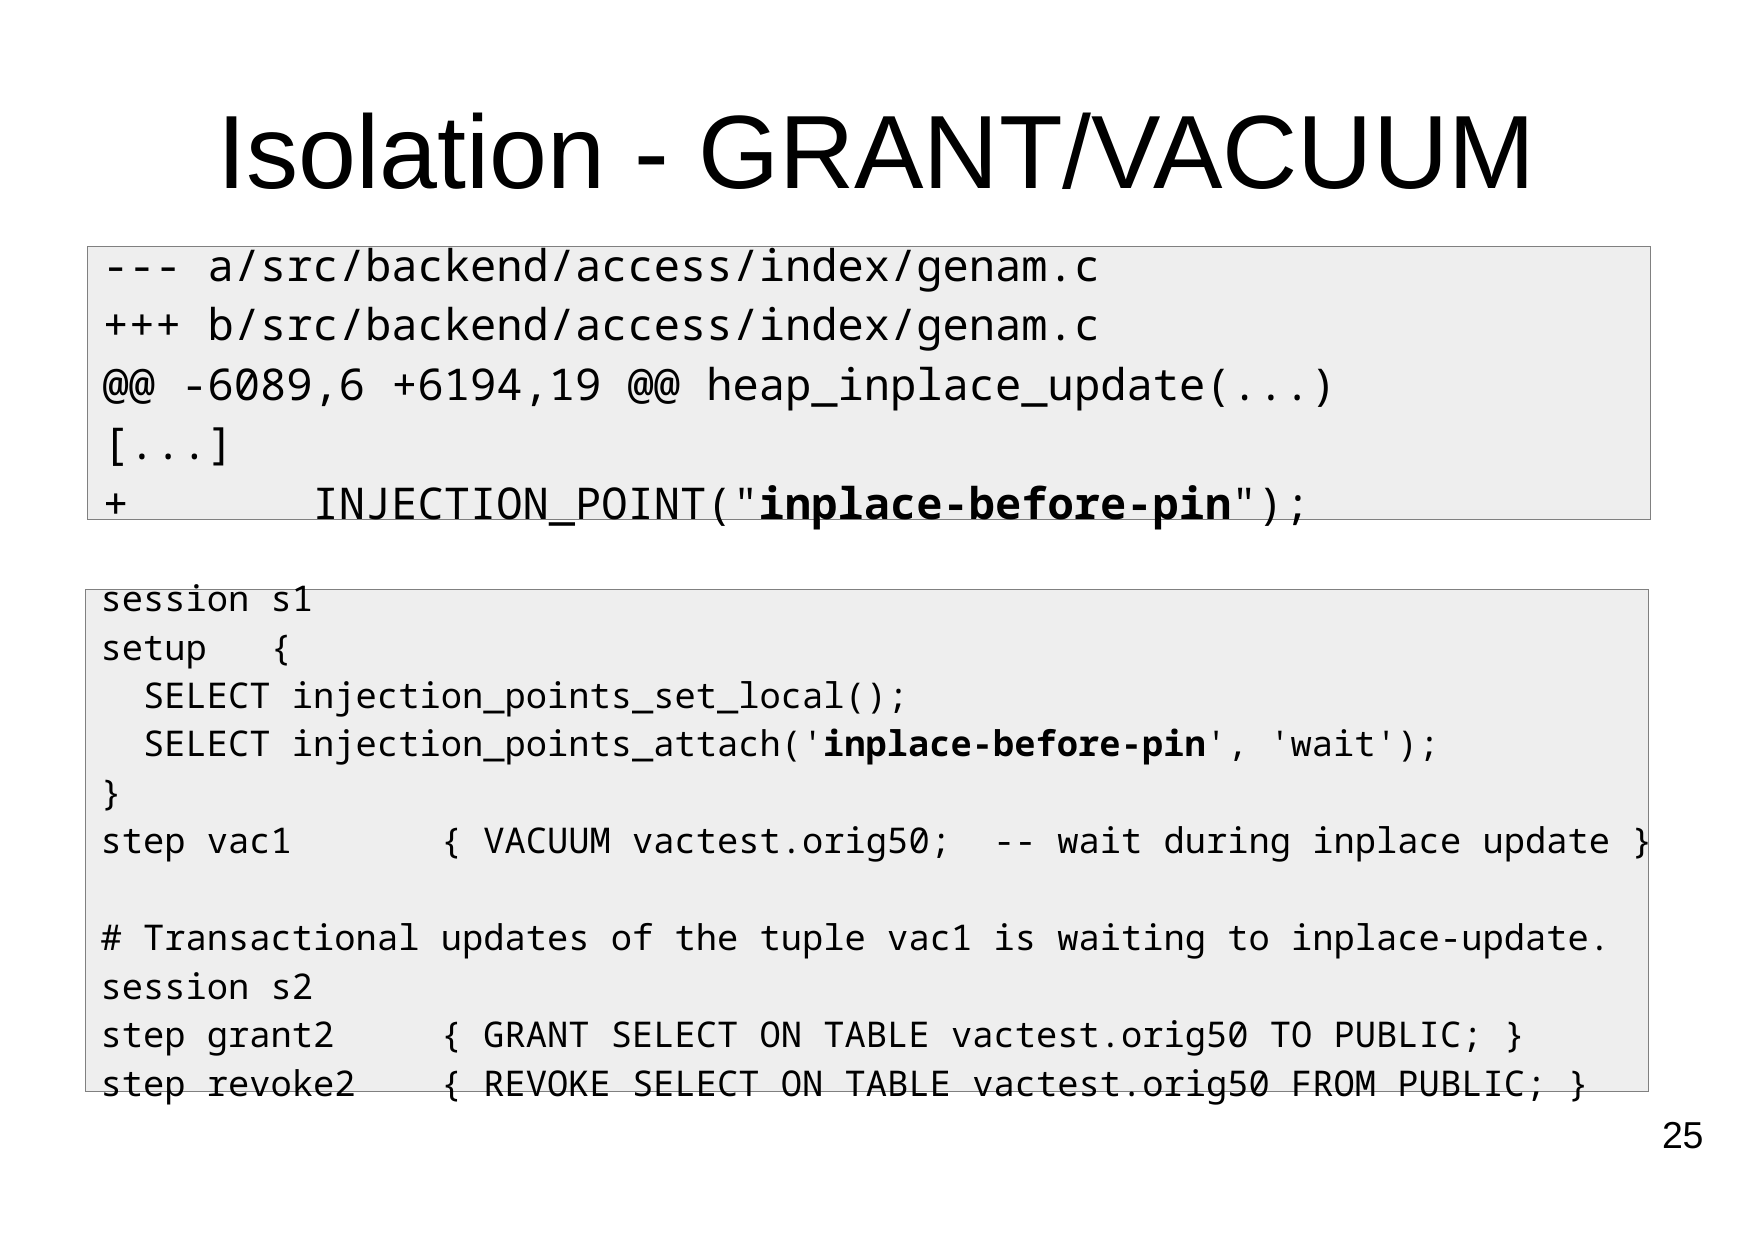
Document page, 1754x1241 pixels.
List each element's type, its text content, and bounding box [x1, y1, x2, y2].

text_box --- a/src/backend/access/index/genam.c +++ b/src/backend/access/index/genam.c @@ -6089,6 +6194,19 @@ heap_inplace_update(...) [...] + INJECTION_POINT("inplace-before-pin"); [87, 246, 1651, 520]
text_box session s1 setup { SELECT injection_points_set_local(); SELECT injection_points_attach('inplace-before-pin', 'wait'); } step vac1 { VACUUM vactest.orig50; -- wait during inplace update } # Transactional updates of the tuple vac1 is waiting to inplace-update. session s2 step grant2 { GRANT SELECT ON TABLE vactest.orig50 TO PUBLIC; } step revoke2 { REVOKE SELECT ON TABLE vactest.orig50 FROM PUBLIC; } [85, 589, 1649, 1092]
title Isolation - GRANT/VACUUM [87, 49, 1667, 257]
text_box <number> [1447, 1106, 1719, 1201]
